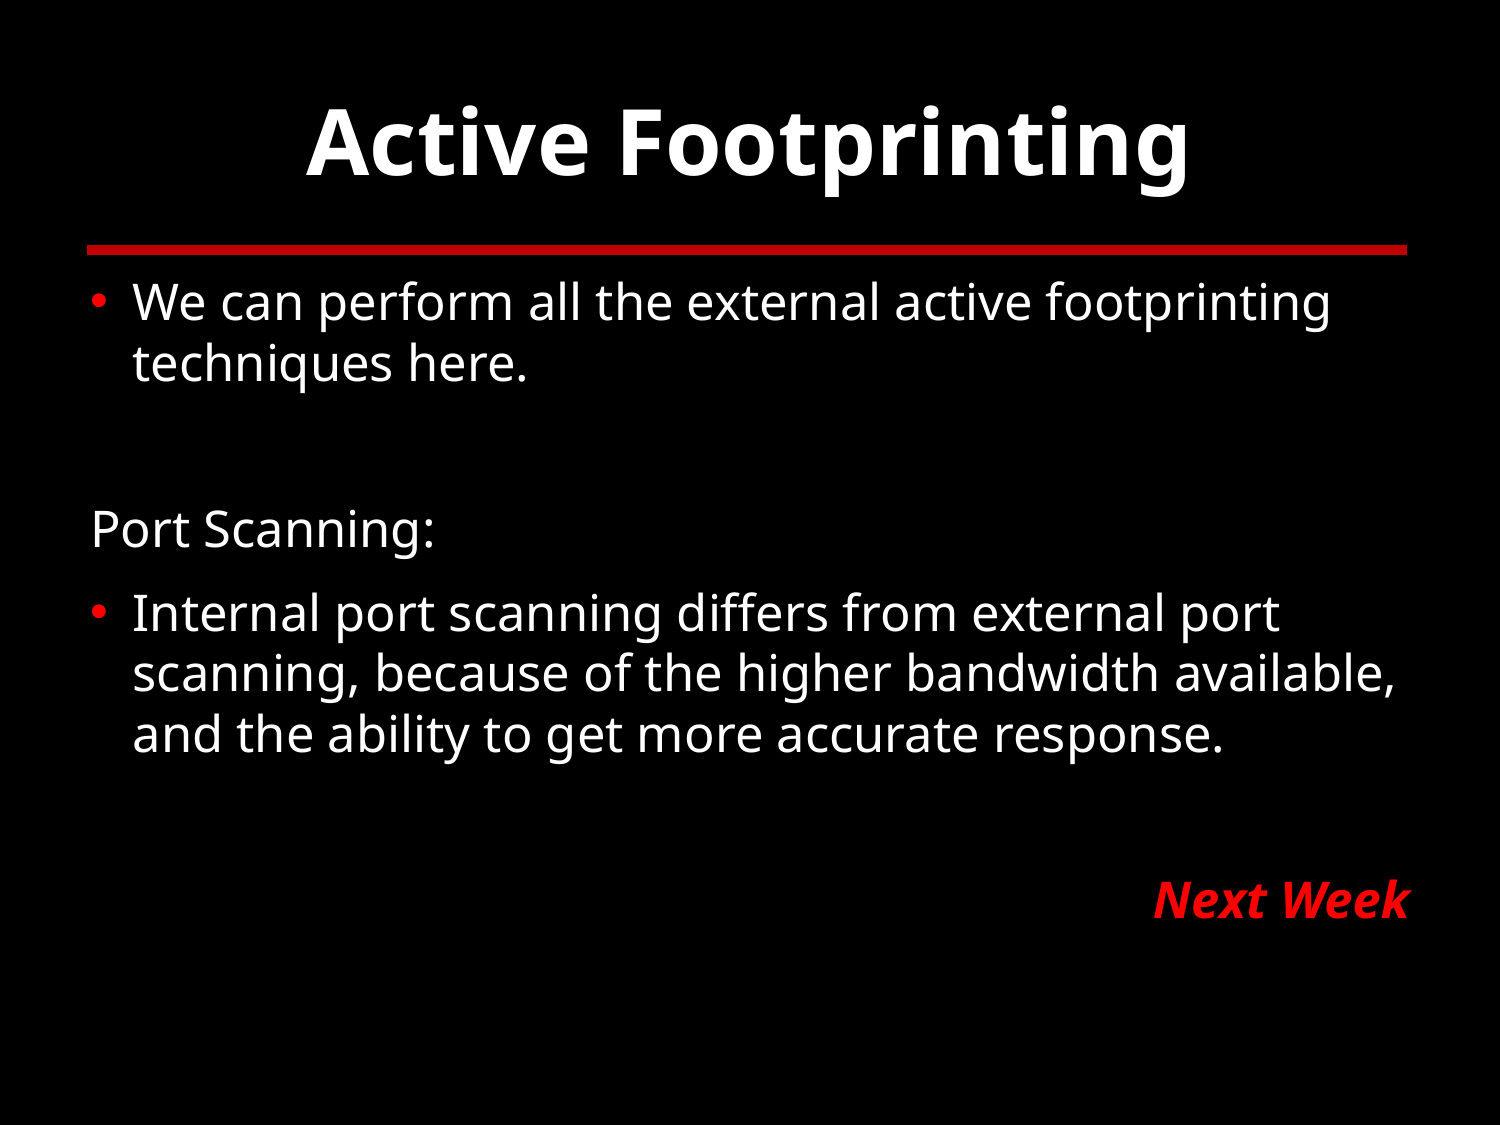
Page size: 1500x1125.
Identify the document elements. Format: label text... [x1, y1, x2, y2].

list We can perform all the external active footprinting techniques here. Port Scanning: Internal port scanning differs from external port scanning, because of the higher bandwidth available, and the ability to get more accurate response. Next Week [75, 262, 1425, 1005]
title Active Footprinting [75, 45, 1425, 233]
